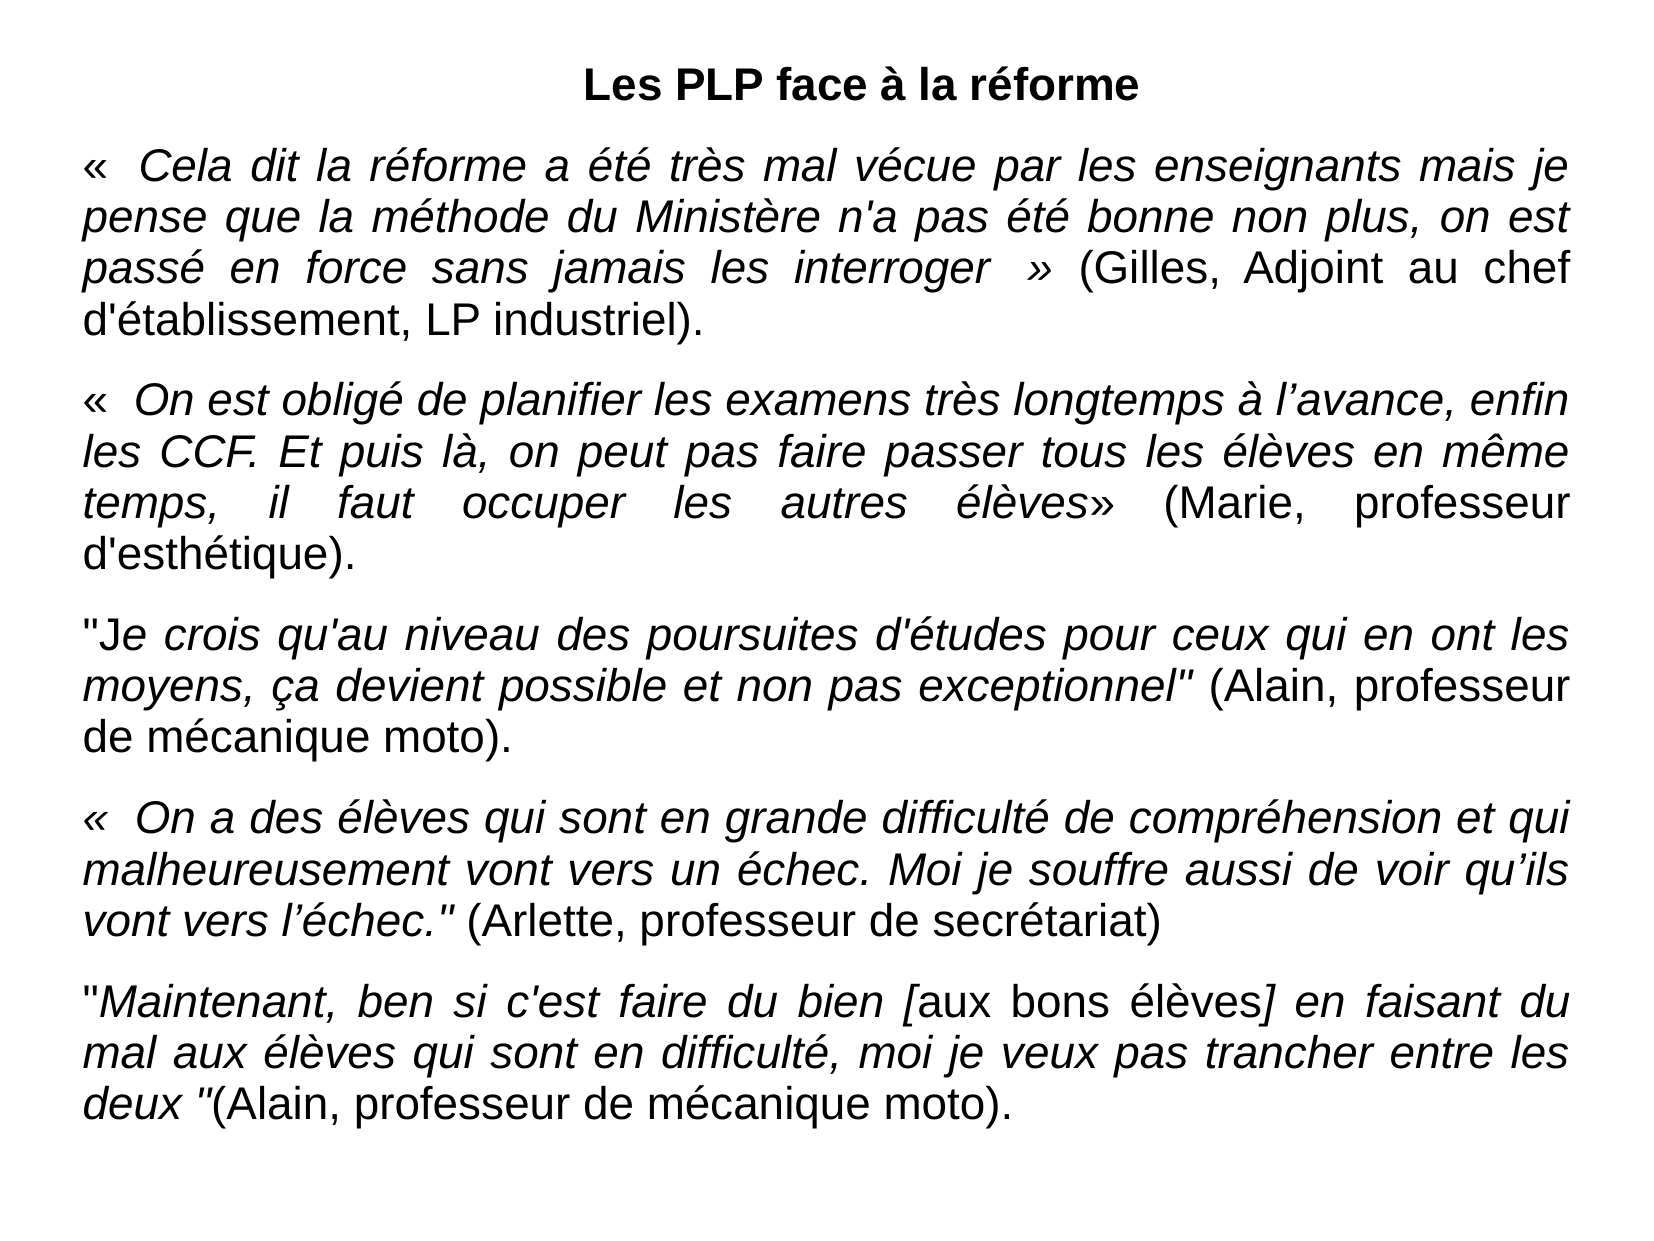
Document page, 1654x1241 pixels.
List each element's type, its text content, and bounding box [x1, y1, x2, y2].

list Les PLP face à la réforme « Cela dit la réforme a été très mal vécue par les enseignants mais je pense que la méthode du Ministère n'a pas été bonne non plus, on est passé en force sans jamais les interroger » (Gilles, Adjoint au chef d'établissement, LP industriel). « On est obligé de planifier les examens très longtemps à l’avance, enfin les CCF. Et puis là, on peut pas faire passer tous les élèves en même temps, il faut occuper les autres élèves» (Marie, professeur d'esthétique). "Je crois qu'au niveau des poursuites d'études pour ceux qui en ont les moyens, ça devient possible et non pas exceptionnel" (Alain, professeur de mécanique moto). « On a des élèves qui sont en grande difficulté de compréhension et qui malheureusement vont vers un échec. Moi je souffre aussi de voir qu’ils vont vers l’échec." (Arlette, professeur de secrétariat) "Maintenant, ben si c'est faire du bien [aux bons élèves] en faisant du mal aux élèves qui sont en difficulté, moi je veux pas trancher entre les deux "(Alain, professeur de mécanique moto). [82, 59, 1571, 1241]
